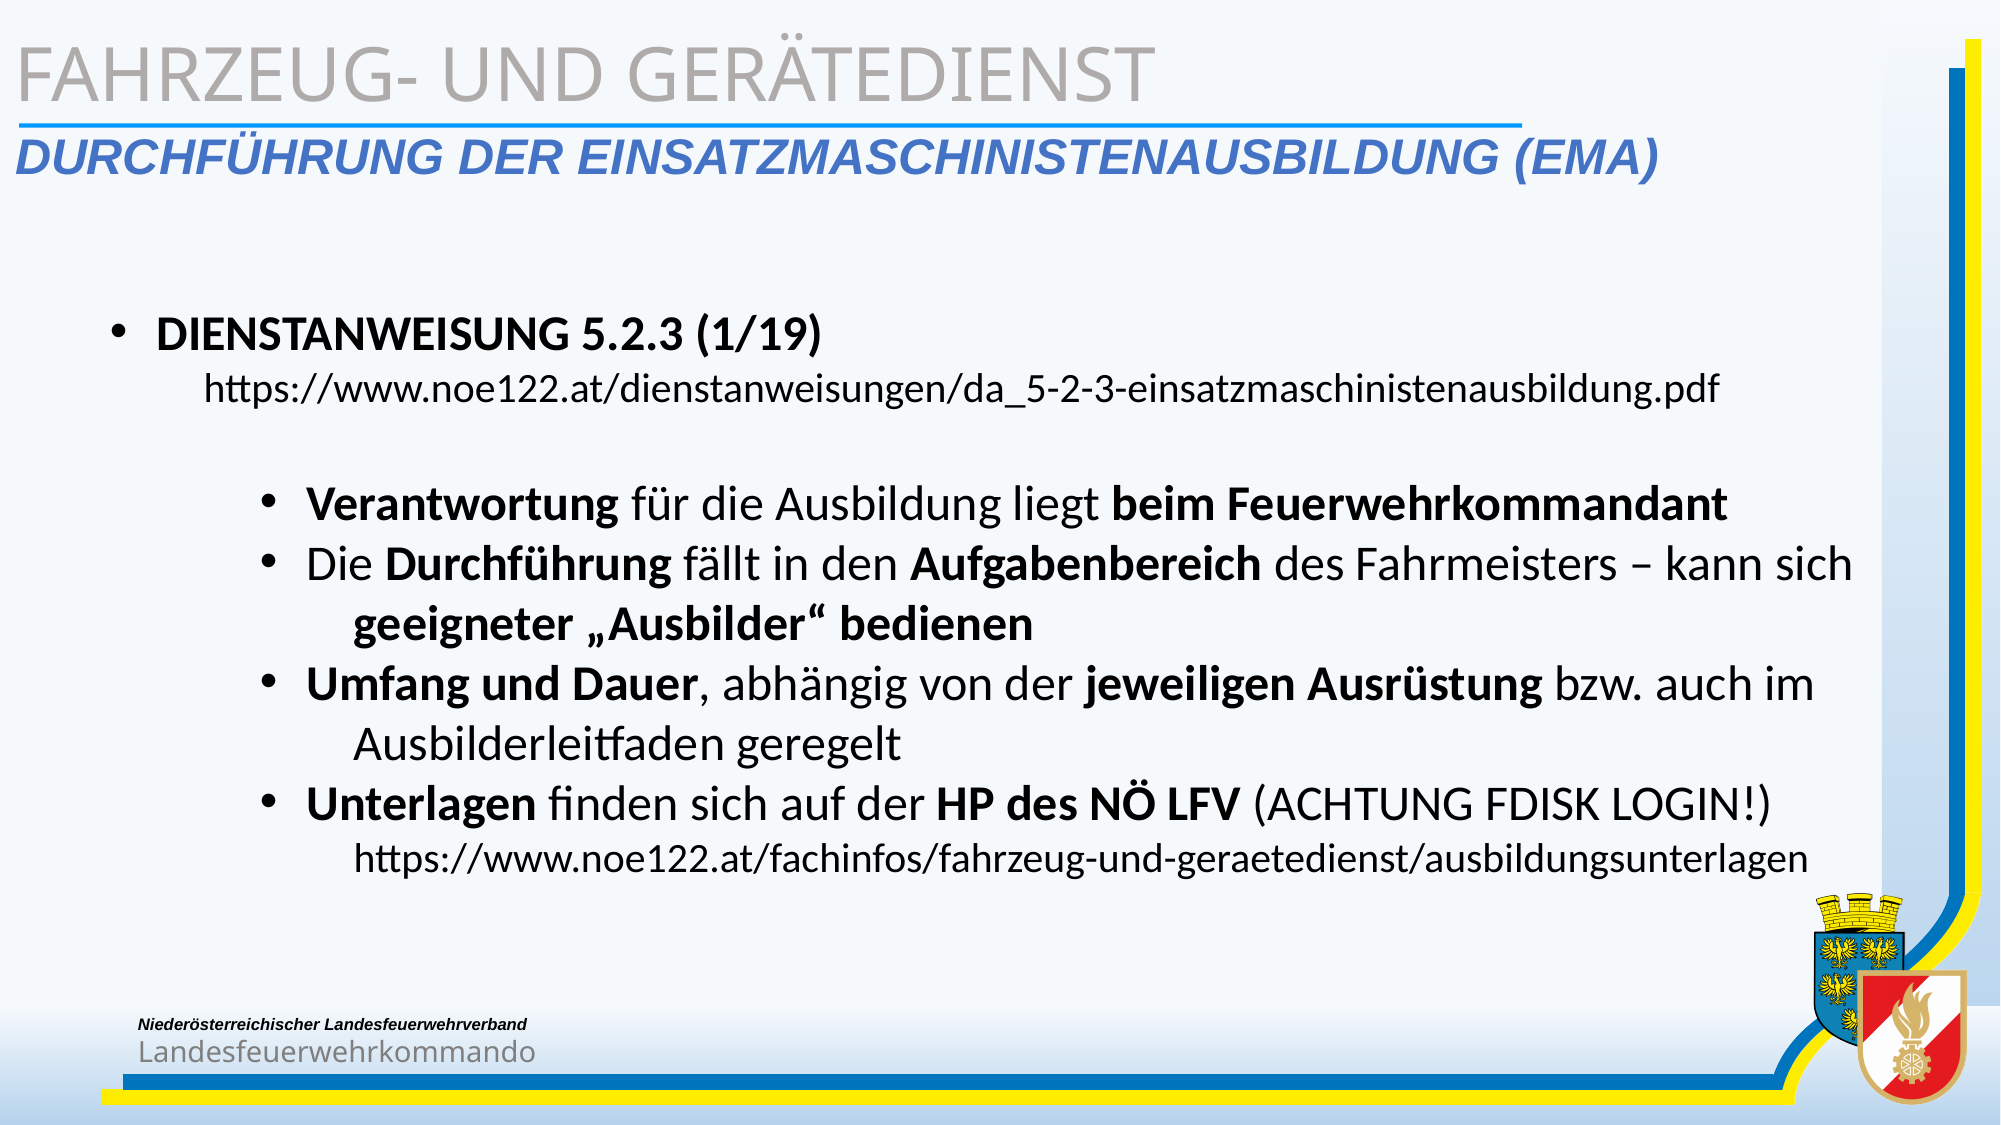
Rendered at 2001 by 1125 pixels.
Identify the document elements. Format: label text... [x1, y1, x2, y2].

text_box FAHRZEUG- UND GERÄTEDIENST [0, 0, 1574, 116]
text_box DIENSTANWEISUNG 5.2.3 (1/19) https://www.noe122.at/dienstanweisungen/da_5-2-3-einsatzmaschinistenausbildung.pdf Verantwortung für die Ausbildung liegt beim Feuerwehrkommandant Die Durchführung fällt in den Aufgabenbereich des Fahrmeisters – kann sich geeigneter „Ausbilder“ bedienen Umfang und Dauer, abhängig von der jeweiligen Ausrüstung bzw. auch im Ausbilderleitfaden geregelt Unterlagen finden sich auf der HP des NÖ LFV (ACHTUNG FDISK LOGIN!) https://www.noe122.at/fachinfos/fahrzeug-und-geraetedienst/ausbildungsunterlagen [94, 292, 1900, 894]
text_box DURCHFÜHRUNG DER EINSATZMASCHINISTENAUSBILDUNG (EMA) [0, 116, 1726, 193]
